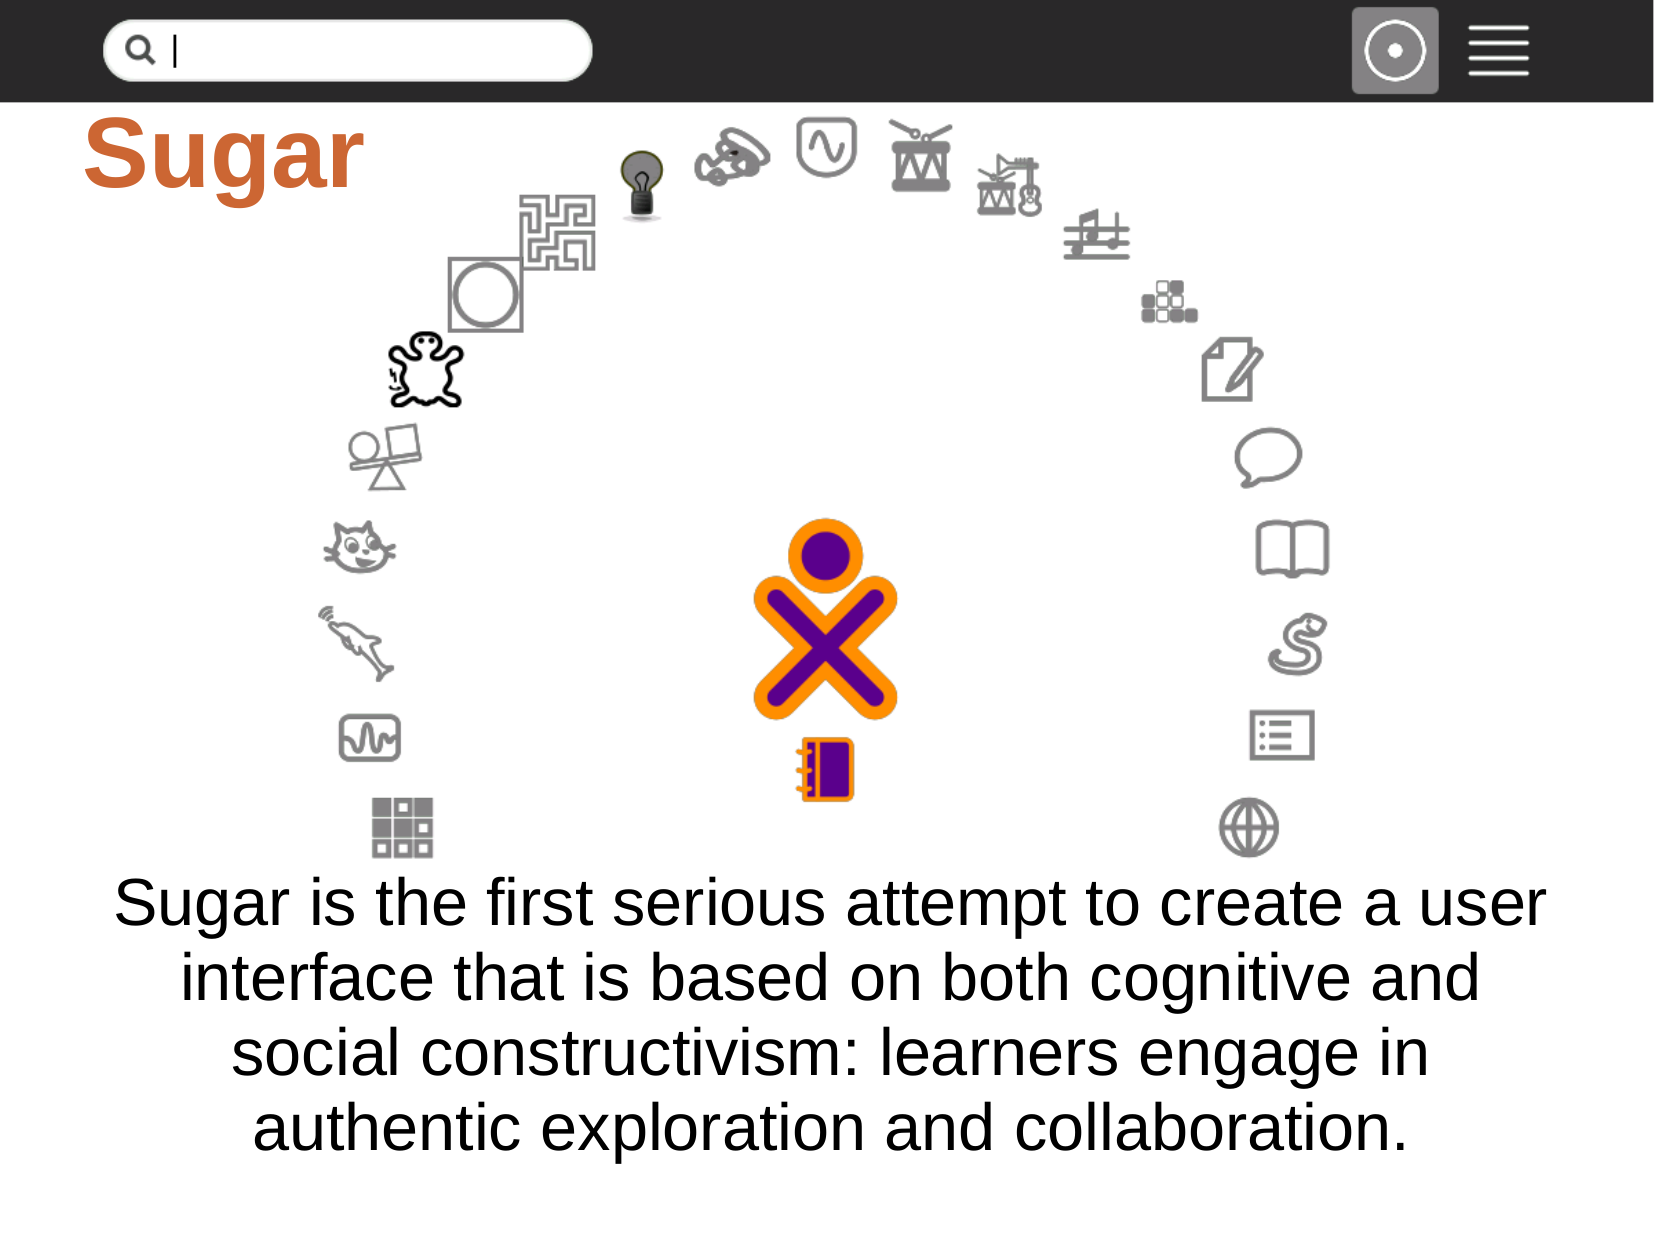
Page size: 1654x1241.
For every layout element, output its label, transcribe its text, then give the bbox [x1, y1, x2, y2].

list Sugar is the first serious attempt to create a user interface that is based on both cognitive and social constructivism: learners engage in authentic exploration and collaboration. [88, 865, 1576, 1215]
text_box [0, 0, 1654, 1241]
title Sugar [82, 49, 1571, 257]
